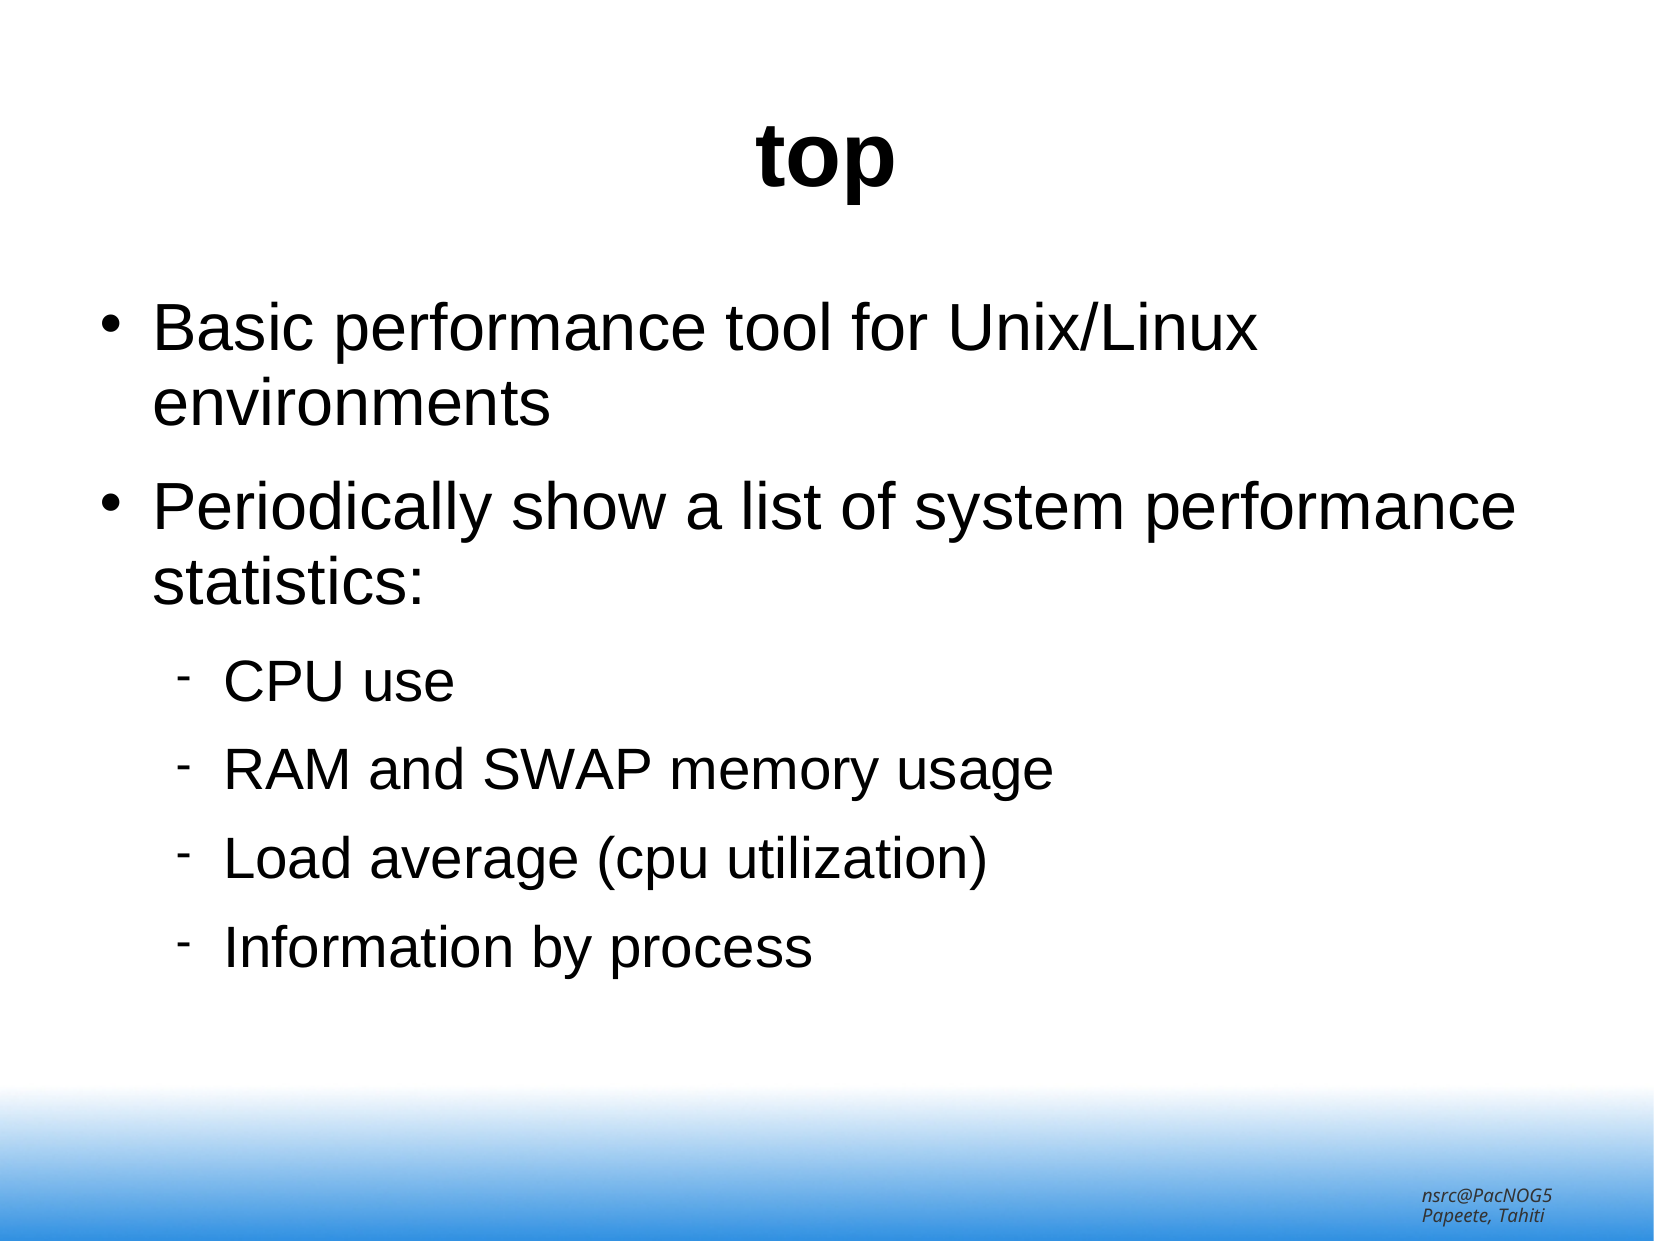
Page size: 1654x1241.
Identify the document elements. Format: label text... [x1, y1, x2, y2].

picture [0, 1083, 1654, 1241]
title top [82, 49, 1571, 257]
list Basic performance tool for Unix/Linux environments Periodically show a list of system performance statistics: CPU use RAM and SWAP memory usage Load average (cpu utilization) Information by process [82, 290, 1571, 1109]
